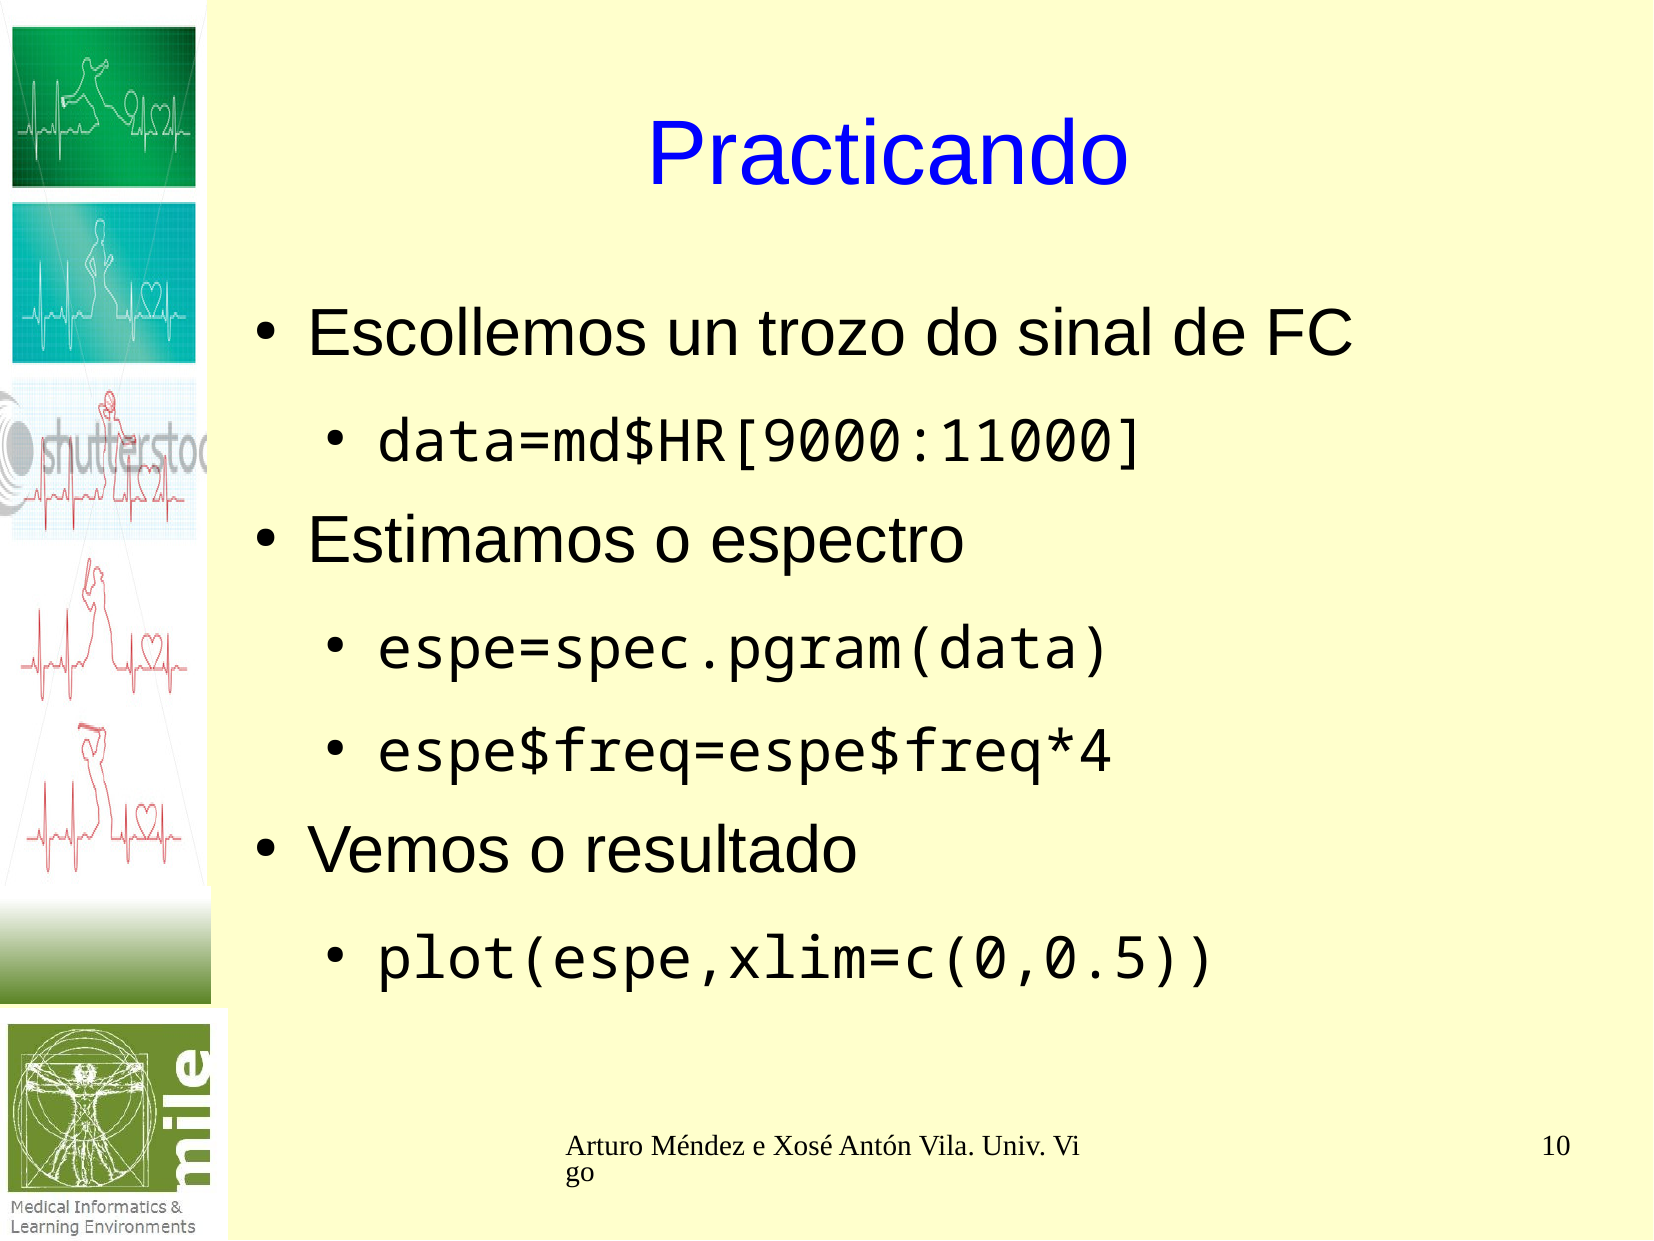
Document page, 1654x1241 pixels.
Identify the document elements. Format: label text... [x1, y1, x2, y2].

picture [0, 1008, 228, 1241]
picture [0, 0, 207, 886]
list Escollemos un trozo do sinal de FC data=md$HR[9000:11000] Estimamos o espectro espe=spec.pgram(data) espe$freq=espe$freq*4 Vemos o resultado plot(espe,xlim=c(0,0.5)) [236, 295, 1571, 1114]
title Practicando [206, 49, 1571, 257]
